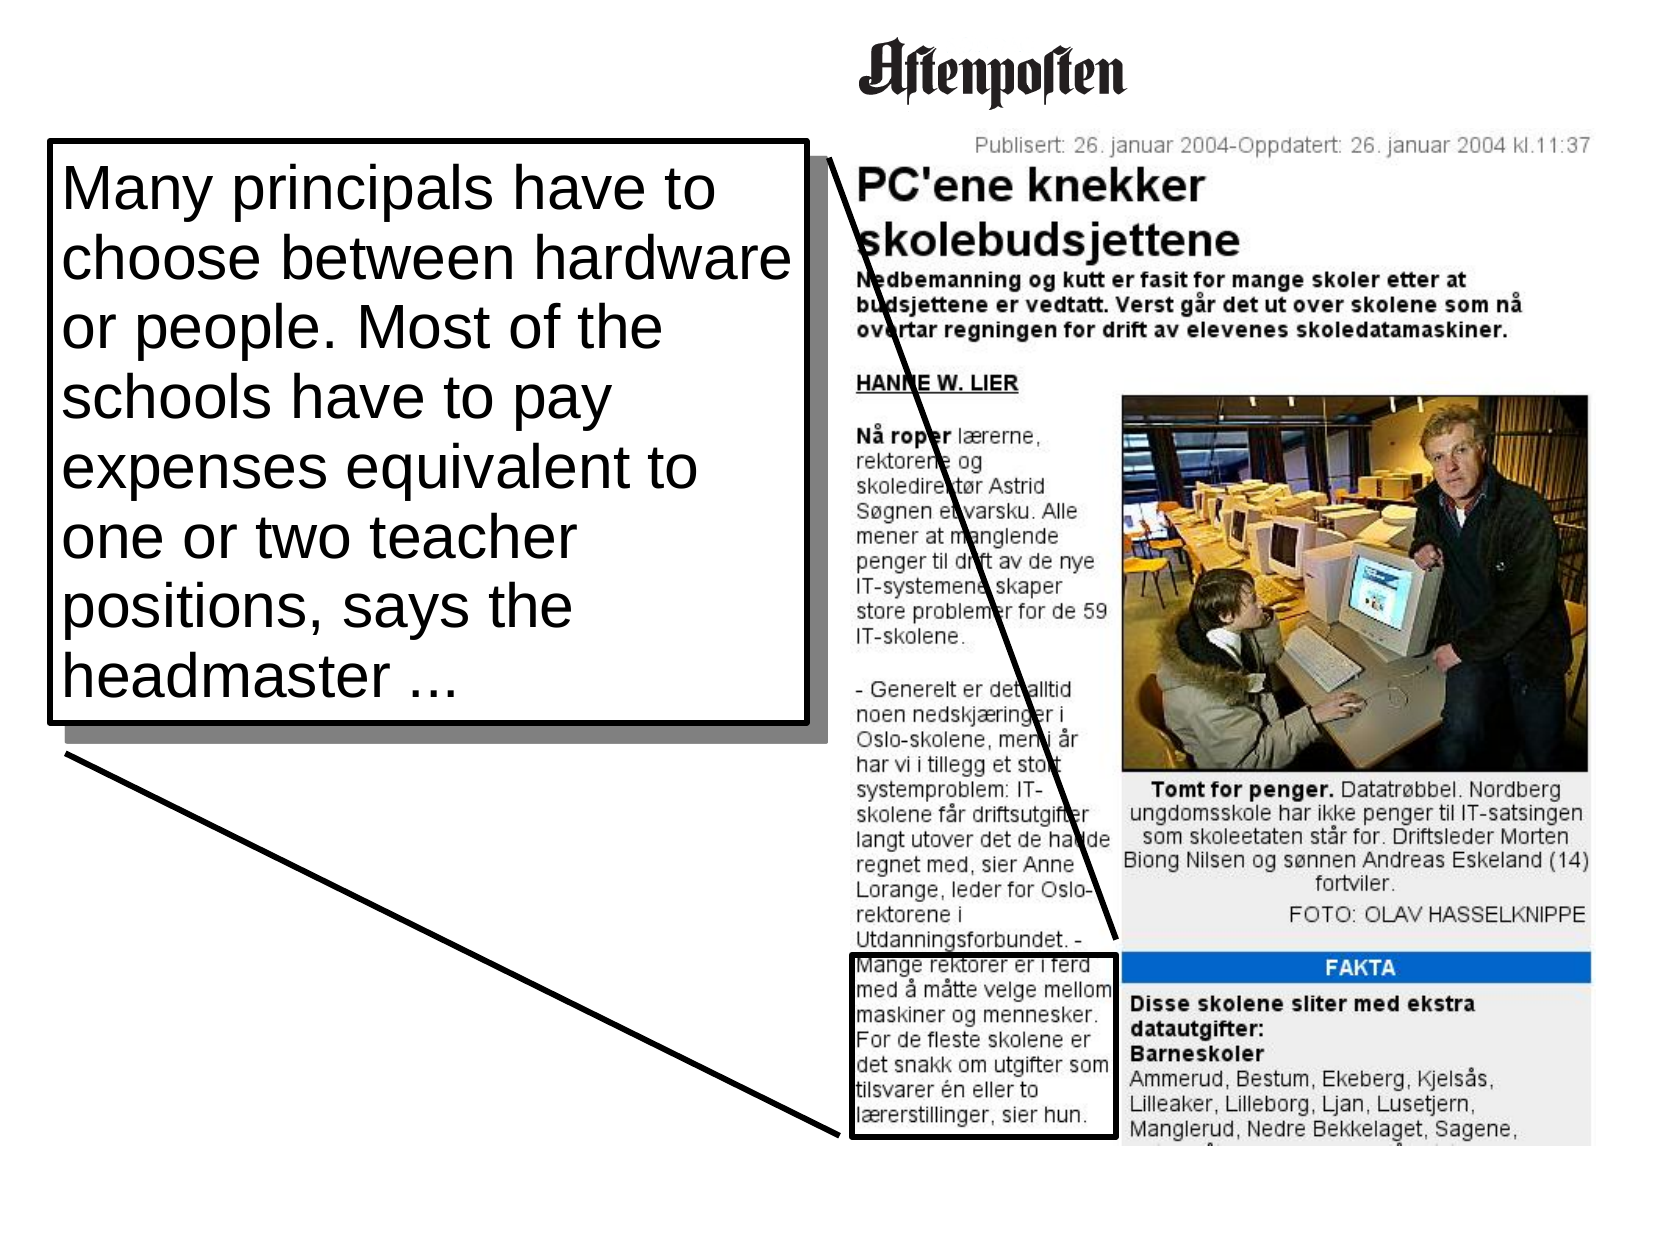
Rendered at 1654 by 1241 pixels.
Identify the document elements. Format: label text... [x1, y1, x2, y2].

picture [855, 958, 1113, 1134]
picture [850, 128, 1596, 1146]
text_box Many principals have to choose between hardware or people. Most of the schools have to pay expenses equivalent to one or two teacher positions, says the headmaster ... [49, 141, 807, 723]
picture [845, 19, 1142, 112]
